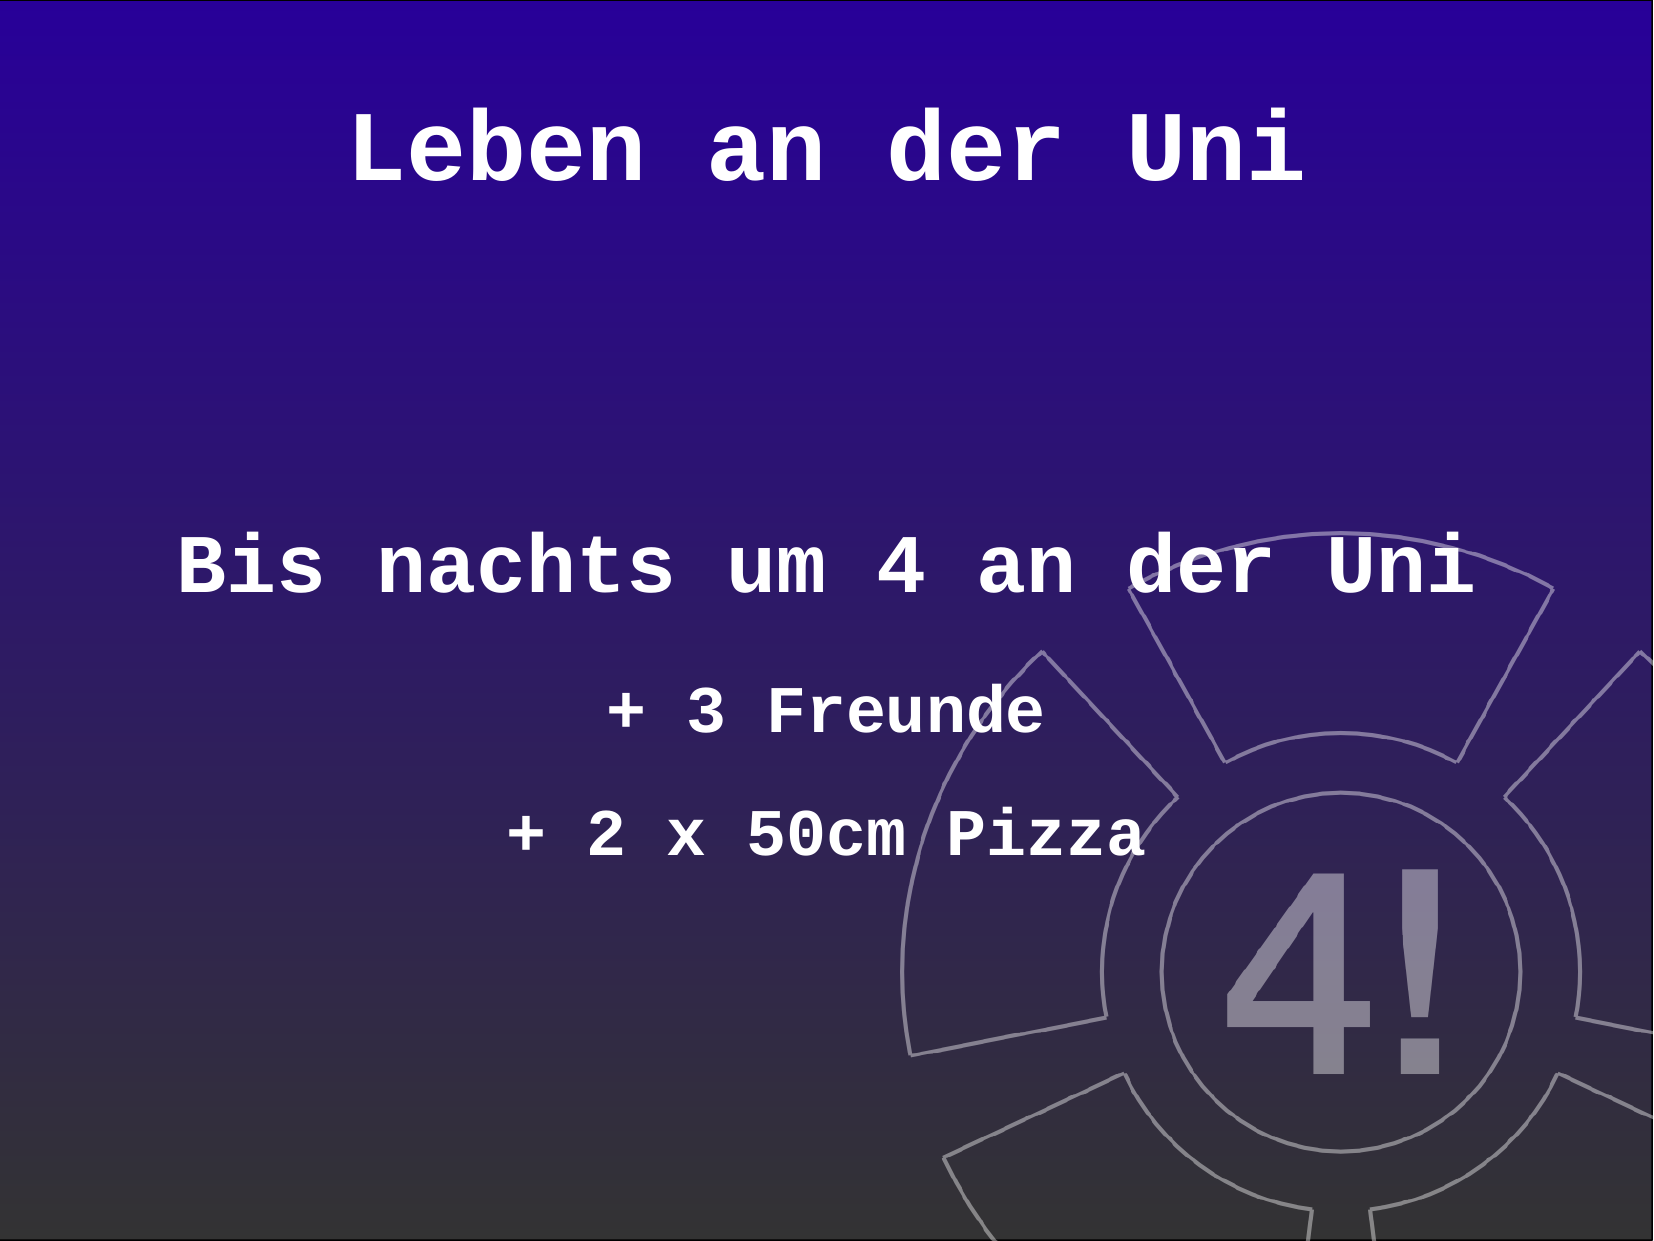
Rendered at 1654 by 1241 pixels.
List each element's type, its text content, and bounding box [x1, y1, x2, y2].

title Leben an der Uni [82, 56, 1571, 249]
subtitle Bis nachts um 4 an der Uni + 3 Freunde + 2 x 50cm Pizza [82, 297, 1571, 1102]
picture [900, 531, 1653, 1241]
